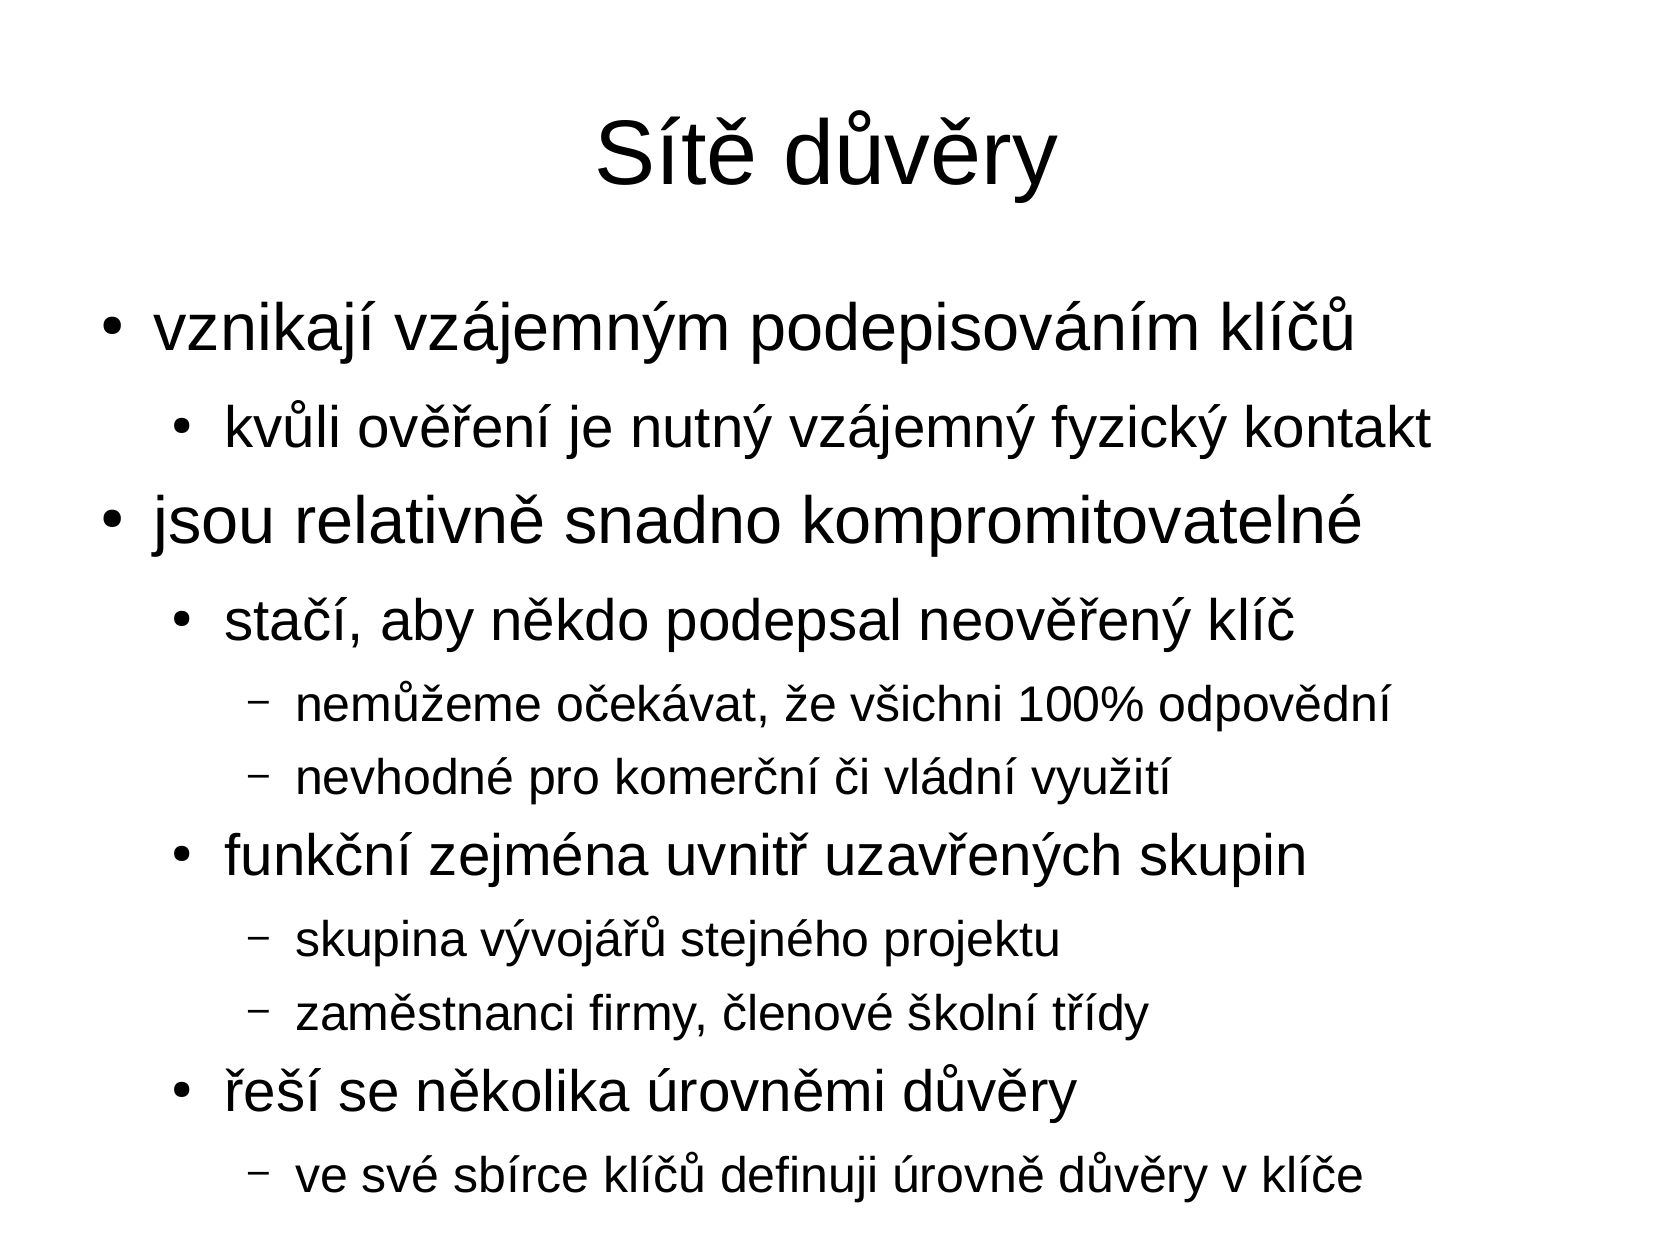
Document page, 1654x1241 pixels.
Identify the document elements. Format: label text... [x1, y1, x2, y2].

title Sítě důvěry [82, 49, 1571, 257]
list vznikají vzájemným podepisováním klíčů kvůli ověření je nutný vzájemný fyzický kontakt jsou relativně snadno kompromitovatelné stačí, aby někdo podepsal neověřený klíč nemůžeme očekávat, že všichni 100% odpovědní nevhodné pro komerční či vládní využití funkční zejména uvnitř uzavřených skupin skupina vývojářů stejného projektu zaměstnanci firmy, členové školní třídy řeší se několika úrovněmi důvěry ve své sbírce klíčů definuji úrovně důvěry v klíče [82, 290, 1571, 1204]
